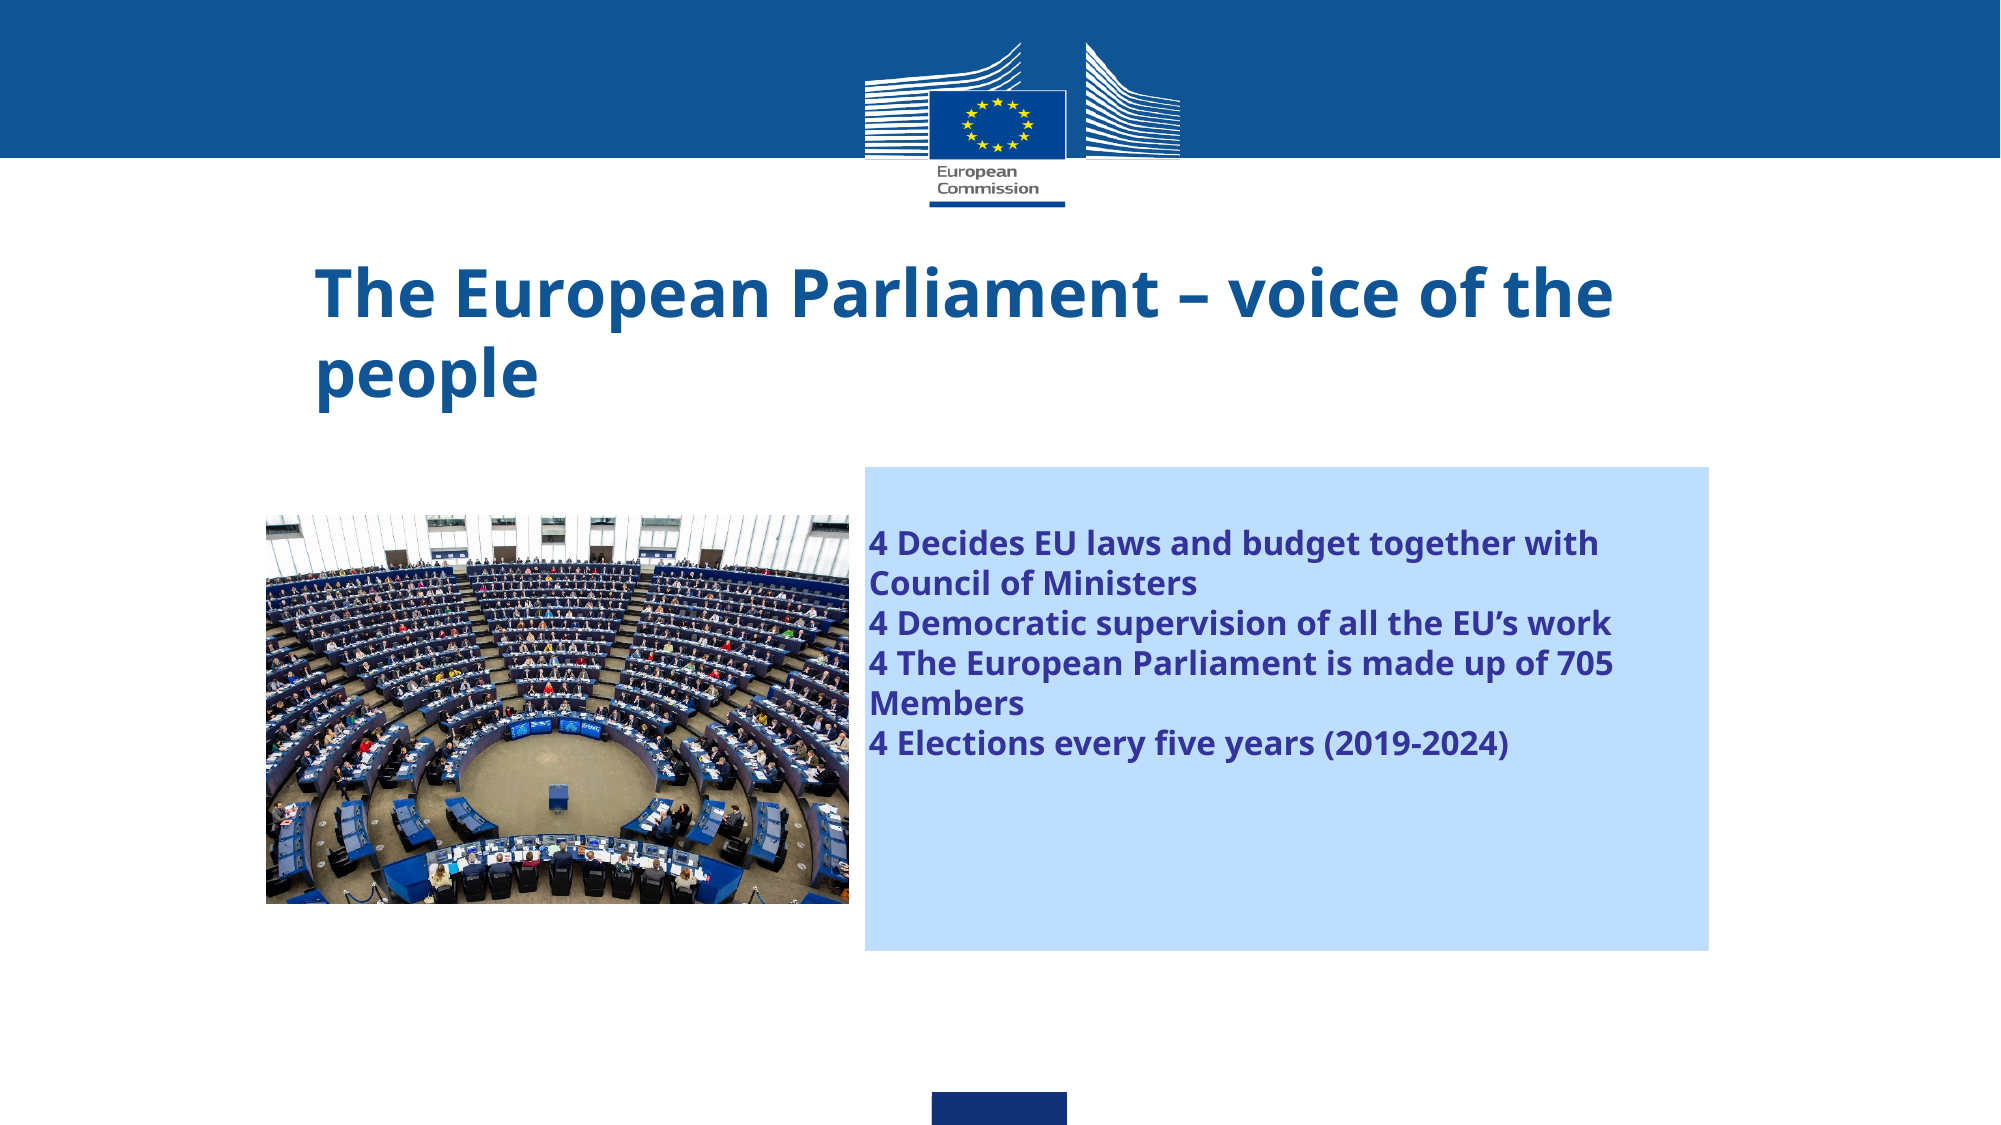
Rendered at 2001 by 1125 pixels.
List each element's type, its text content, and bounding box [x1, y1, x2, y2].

text_box 4 Decides EU laws and budget together with Council of Ministers 4 Democratic supervision of all the EU’s work 4 The European Parliament is made up of 705 Members 4 Elections every five years (2019-2024) [854, 329, 1720, 955]
picture [266, 515, 849, 904]
title The European Parliament – voice of the people [299, 243, 1650, 398]
